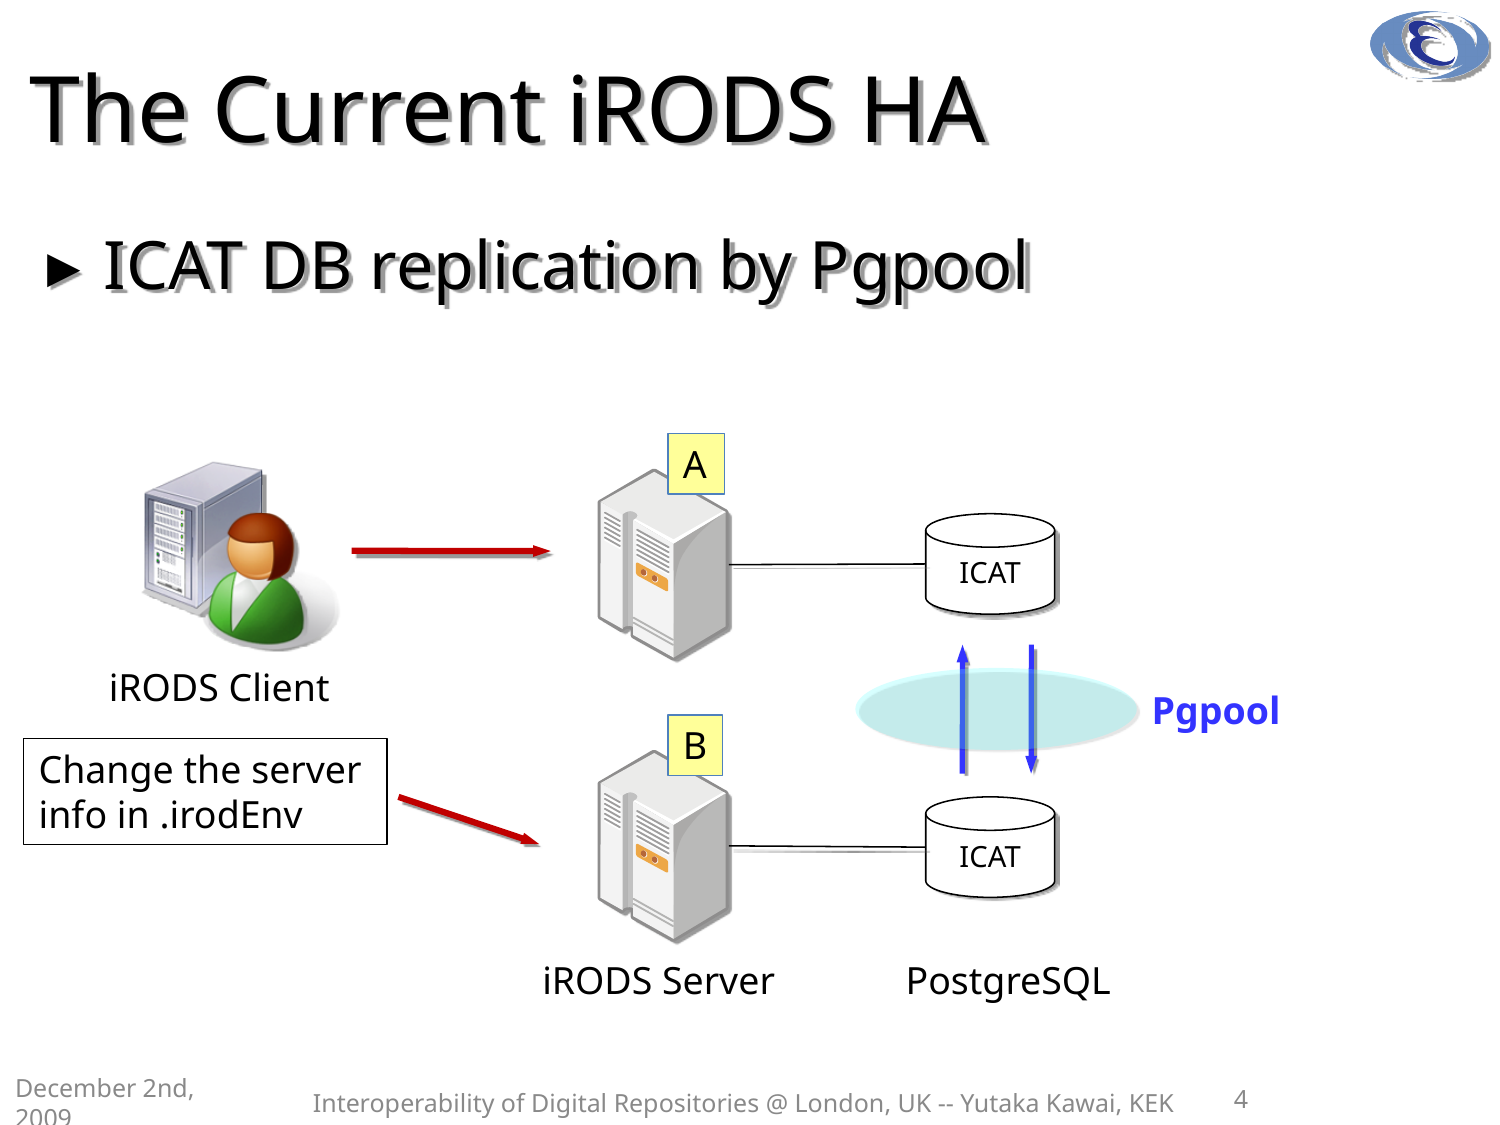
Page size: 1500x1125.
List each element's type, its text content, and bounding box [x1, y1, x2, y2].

picture [597, 468, 729, 661]
text_box iRODS Client [93, 656, 357, 717]
picture [140, 457, 340, 656]
text_box iRODS Server [527, 949, 797, 1010]
text_box B [667, 714, 721, 776]
text_box A [667, 433, 725, 495]
text_box Change the server info in .irodEnv [23, 738, 387, 845]
text_box ICAT [925, 796, 1055, 898]
text_box Pgpool [1136, 679, 1293, 741]
text_box [855, 667, 1136, 751]
text_box 4 [1218, 1065, 1500, 1125]
text_box Interoperability of Digital Repositories @ London, UK -- Yutaka Kawai, KEK [269, 1065, 1218, 1125]
text_box PostgreSQL [890, 949, 1129, 1010]
title The Current iRODS HA [0, 0, 1500, 210]
list ICAT DB replication by Pgpool [0, 210, 1500, 1065]
text_box December 2nd, 2009 [0, 1065, 269, 1125]
picture [597, 750, 729, 942]
text_box ICAT [925, 513, 1055, 615]
